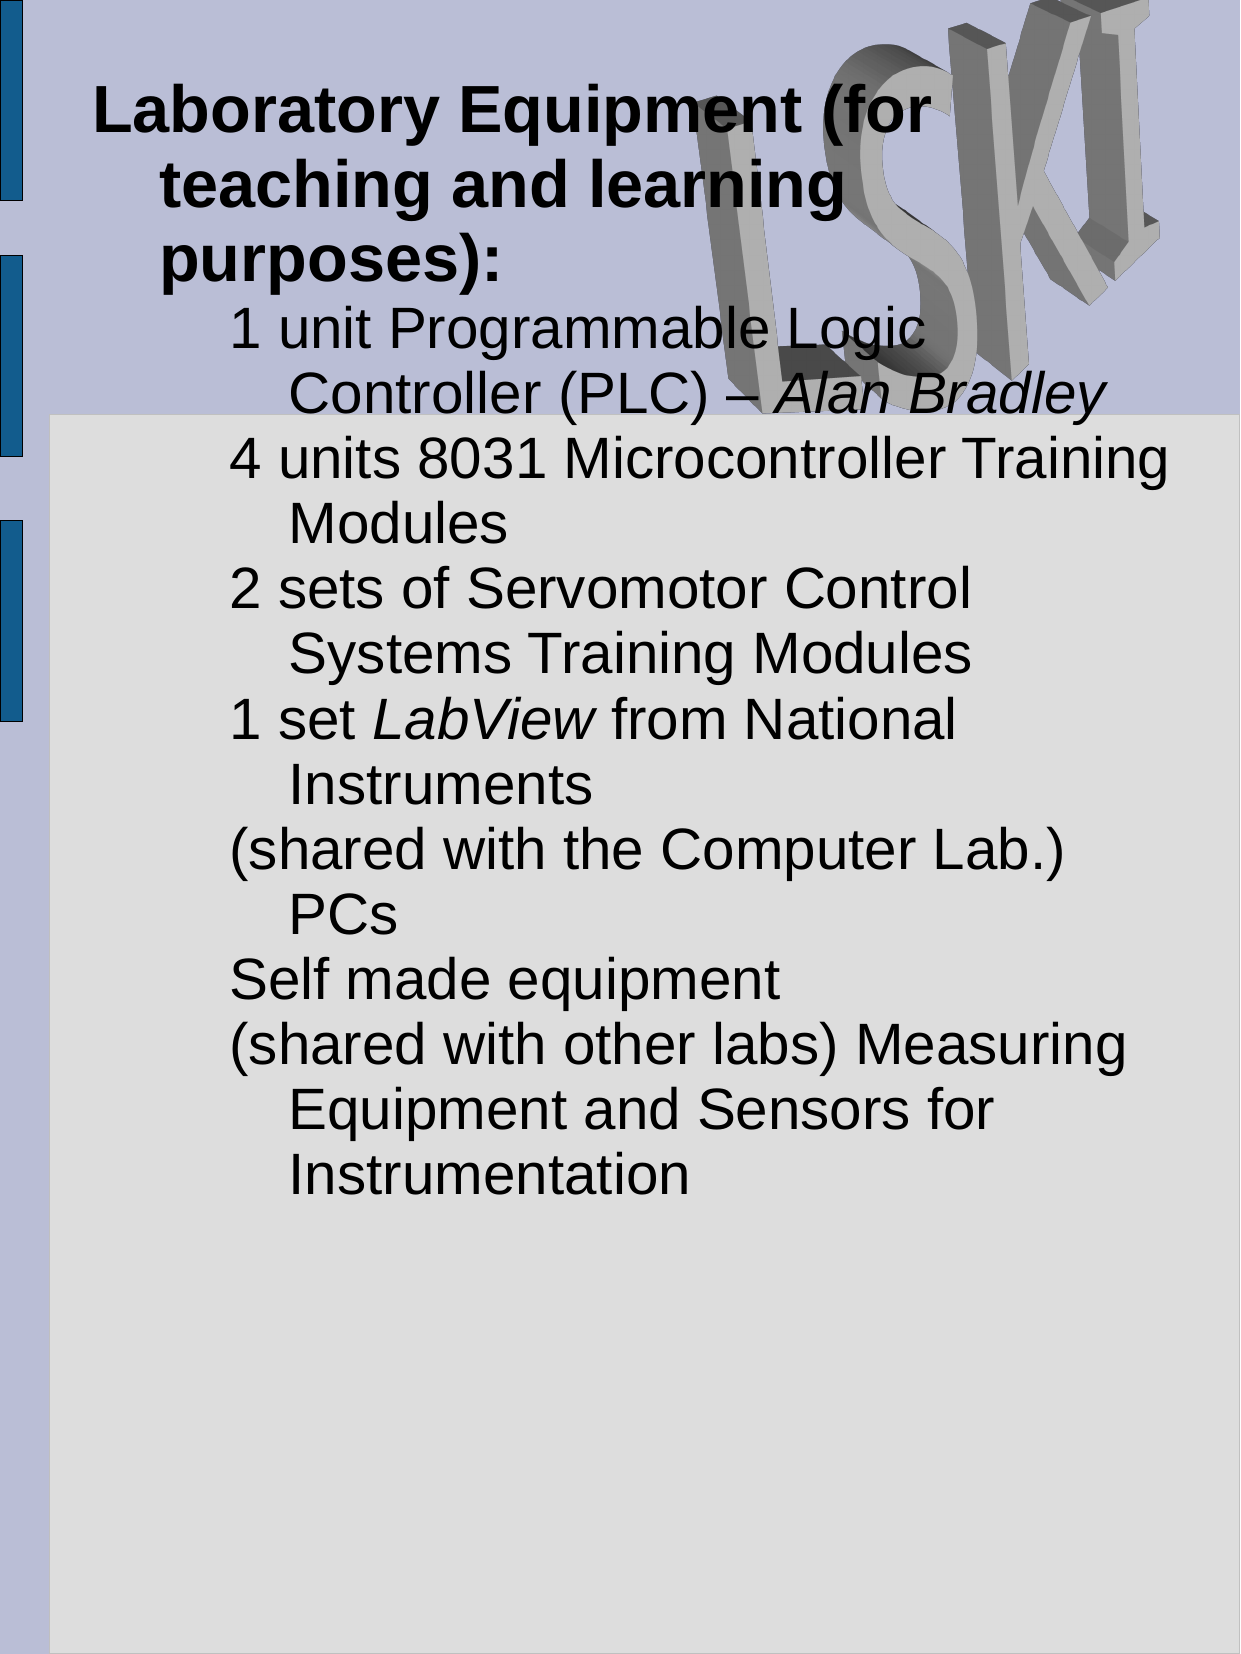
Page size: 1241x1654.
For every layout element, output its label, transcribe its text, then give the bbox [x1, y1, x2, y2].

text_box Laboratory Equipment (for teaching and learning purposes): 1 unit Programmable Logic Controller (PLC) – Alan Bradley 4 units 8031 Microcontroller Training Modules 2 sets of Servomotor Control Systems Training Modules 1 set LabView from National Instruments (shared with the Computer Lab.) PCs Self made equipment (shared with other labs) Measuring Equipment and Sensors for Instrumentation [66, 64, 1196, 1497]
